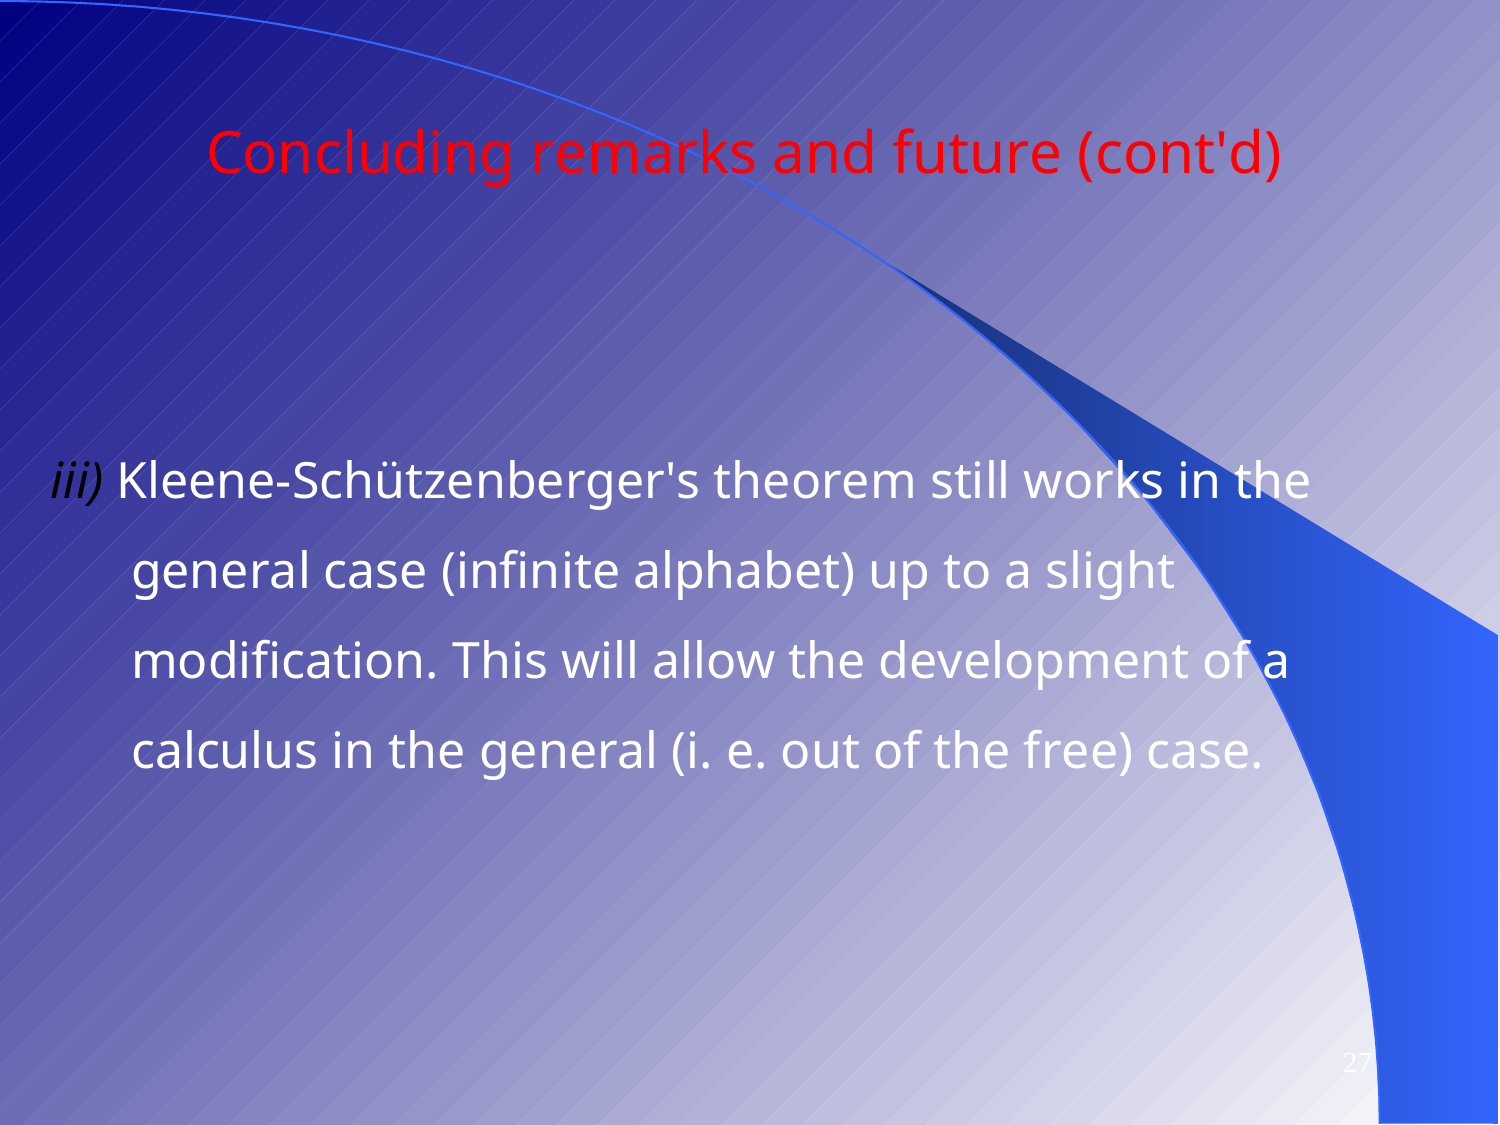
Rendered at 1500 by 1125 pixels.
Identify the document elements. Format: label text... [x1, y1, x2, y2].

text_box Concluding remarks and future (cont'd) iii) Kleene-Schützenberger's theorem still works in the general case (infinite alphabet) up to a slight modification. This will allow the development of a calculus in the general (i. e. out of the free) case. [50, 107, 1453, 970]
